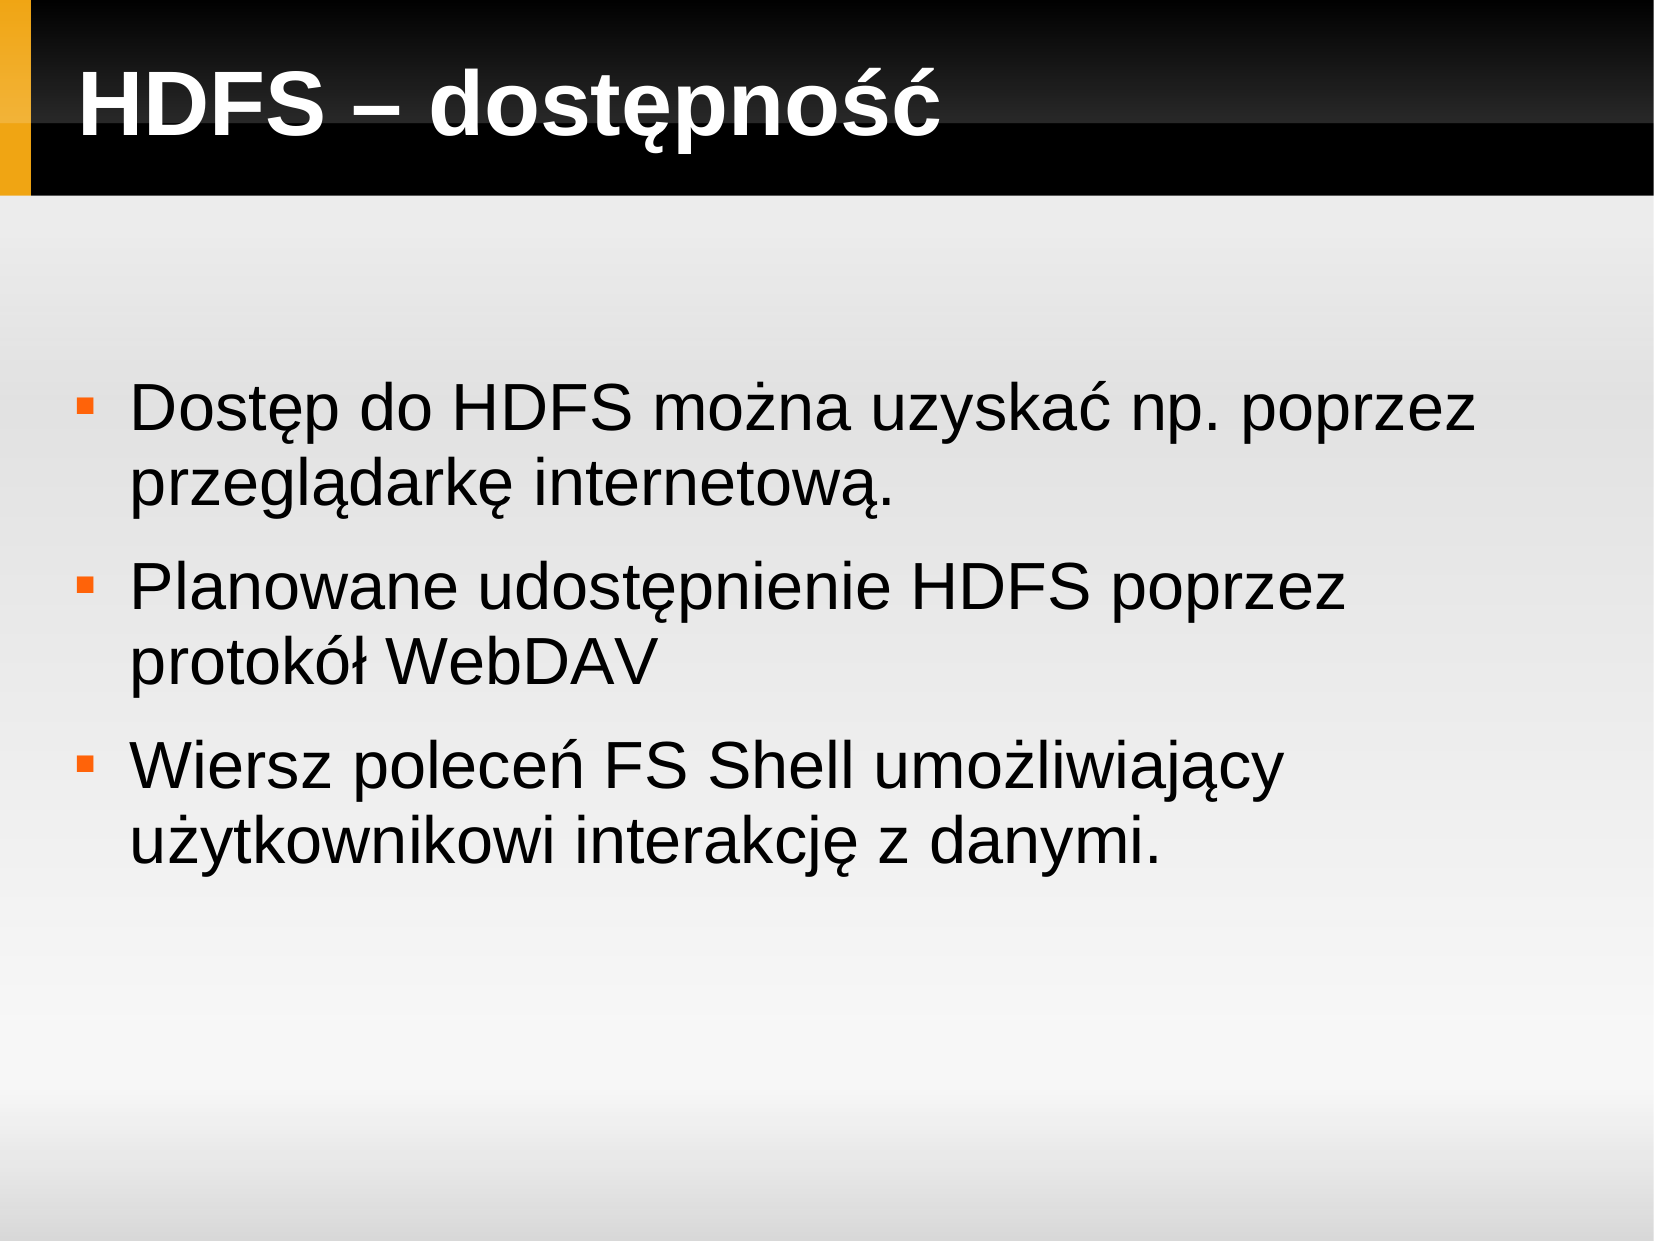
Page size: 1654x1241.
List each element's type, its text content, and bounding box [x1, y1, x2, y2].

title [76, 1, 1565, 207]
picture [0, 0, 1654, 1241]
title HDFS – dostępność [77, 7, 1566, 200]
list Dostęp do HDFS można uzyskać np. poprzez przeglądarkę internetową. Planowane udostępnienie HDFS poprzez protokół WebDAV Wiersz poleceń FS Shell umożliwiający użytkownikowi interakcję z danymi. [59, 265, 1548, 1191]
